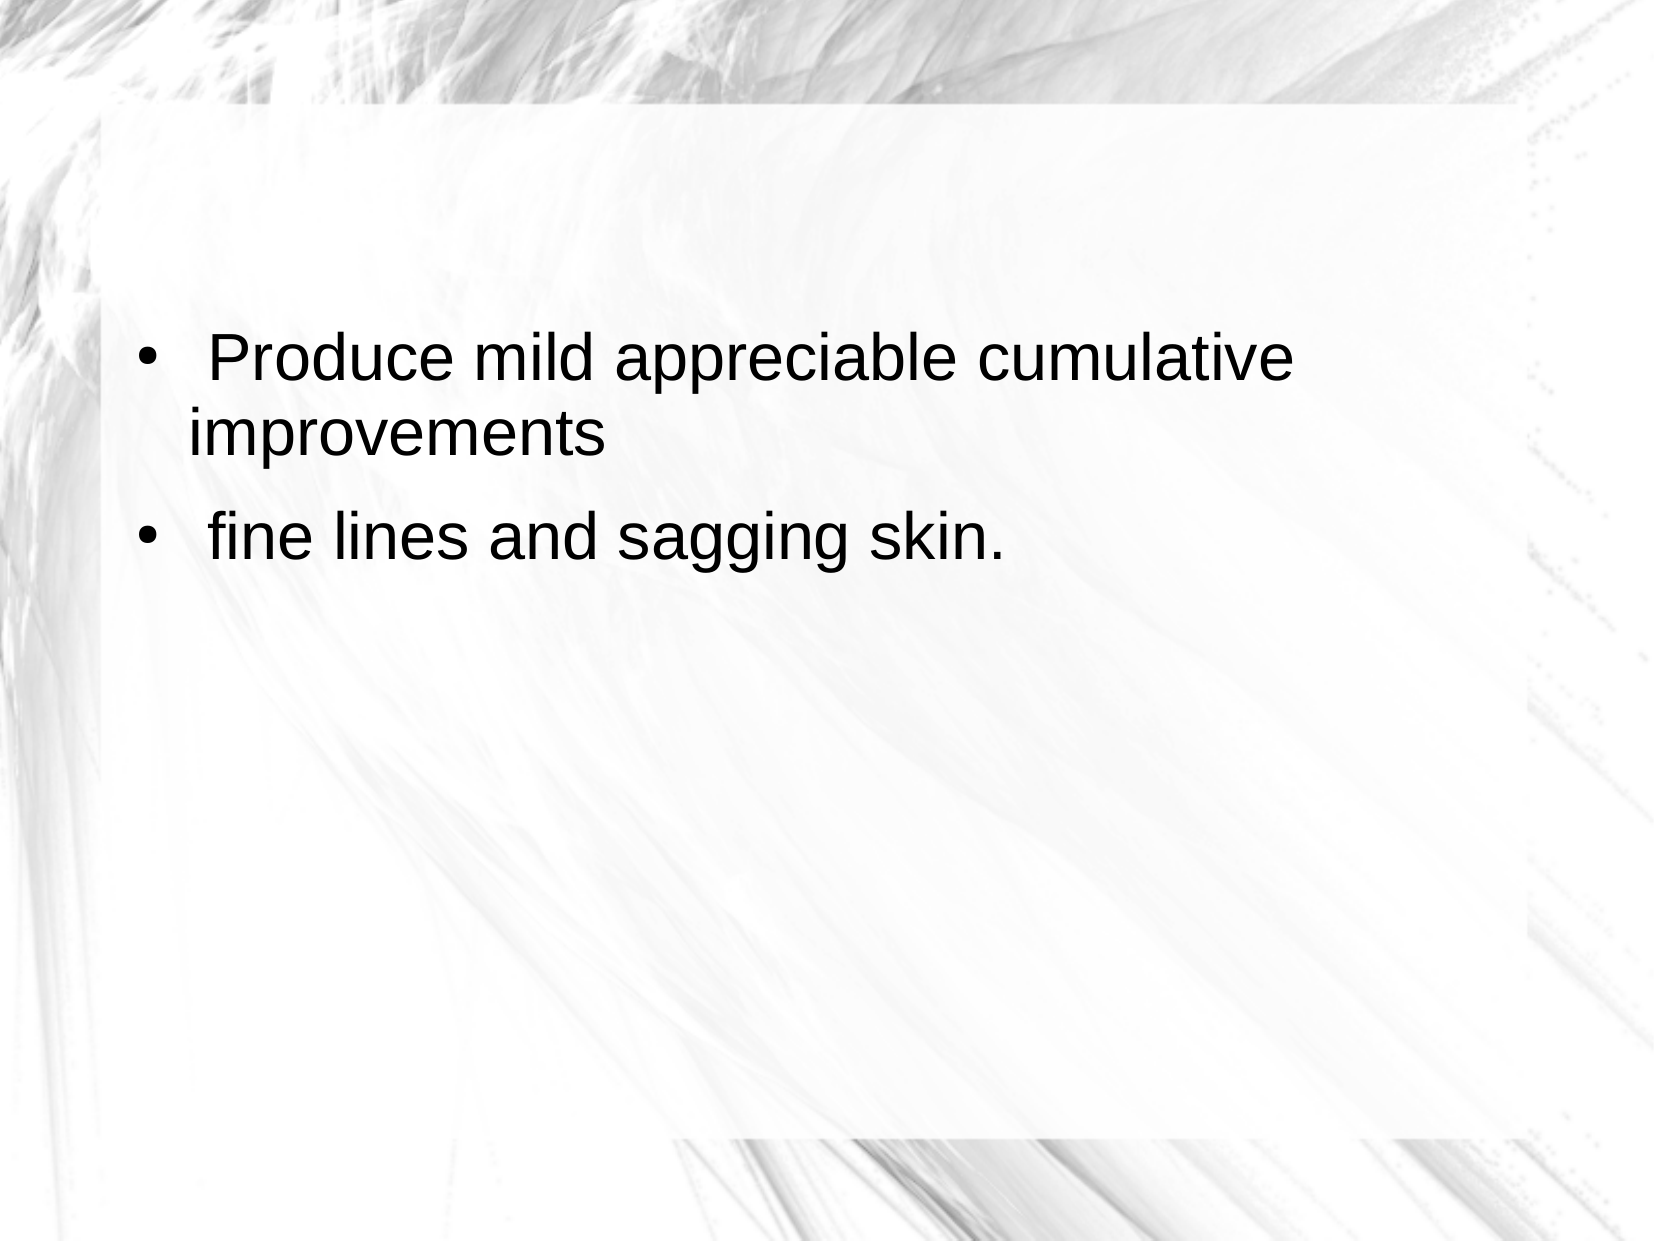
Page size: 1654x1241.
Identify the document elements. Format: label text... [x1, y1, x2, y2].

list Produce mild appreciable cumulative improvements fine lines and sagging skin. [118, 319, 1571, 945]
picture [0, 0, 1654, 1241]
